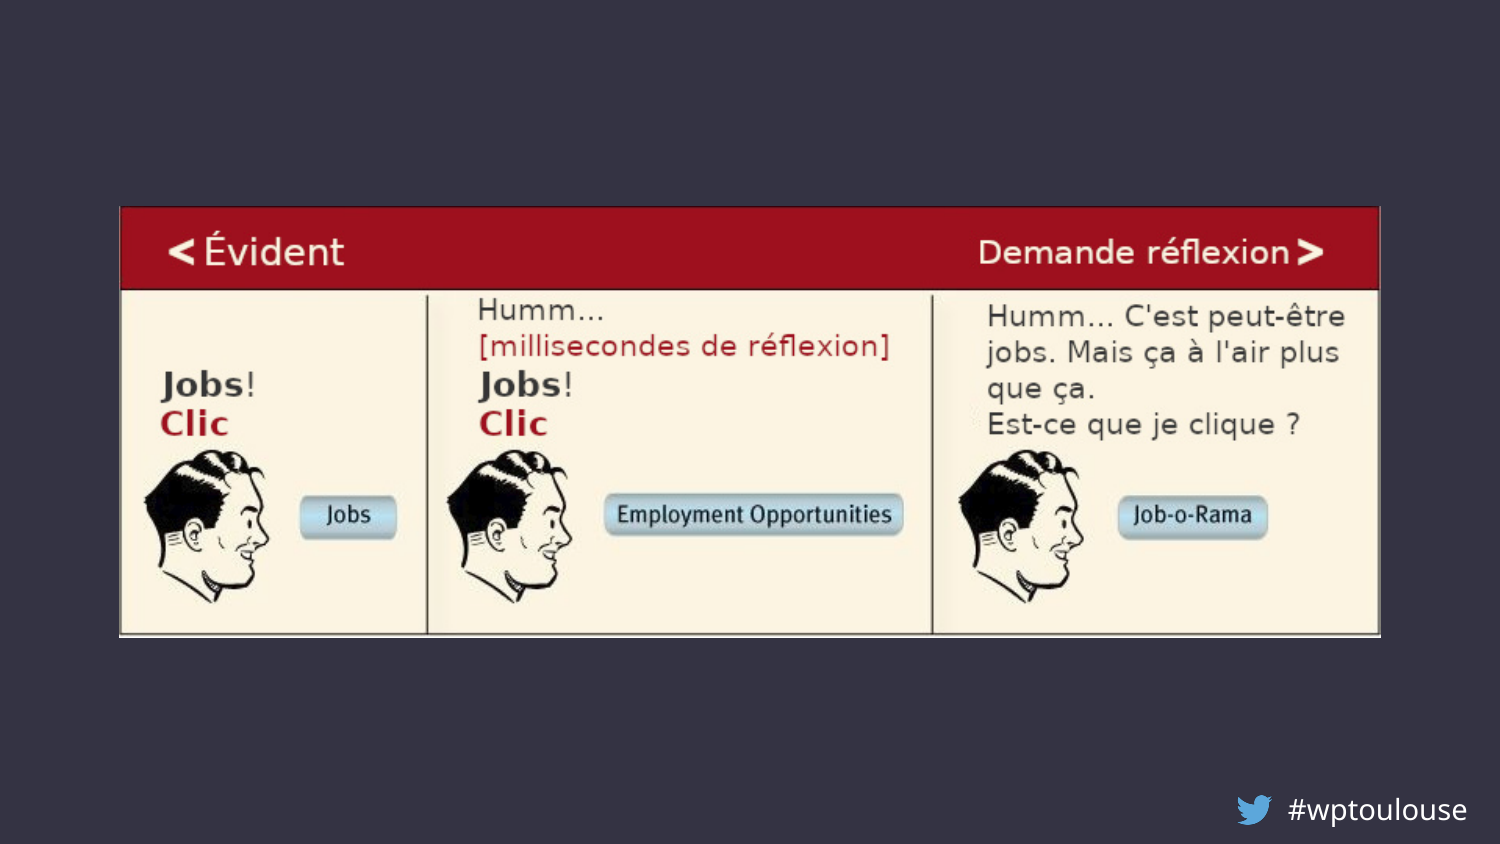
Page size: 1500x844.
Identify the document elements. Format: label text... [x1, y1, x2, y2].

picture [1236, 795, 1273, 825]
picture [119, 206, 1381, 638]
text_box #wptoulouse [1272, 776, 1488, 832]
